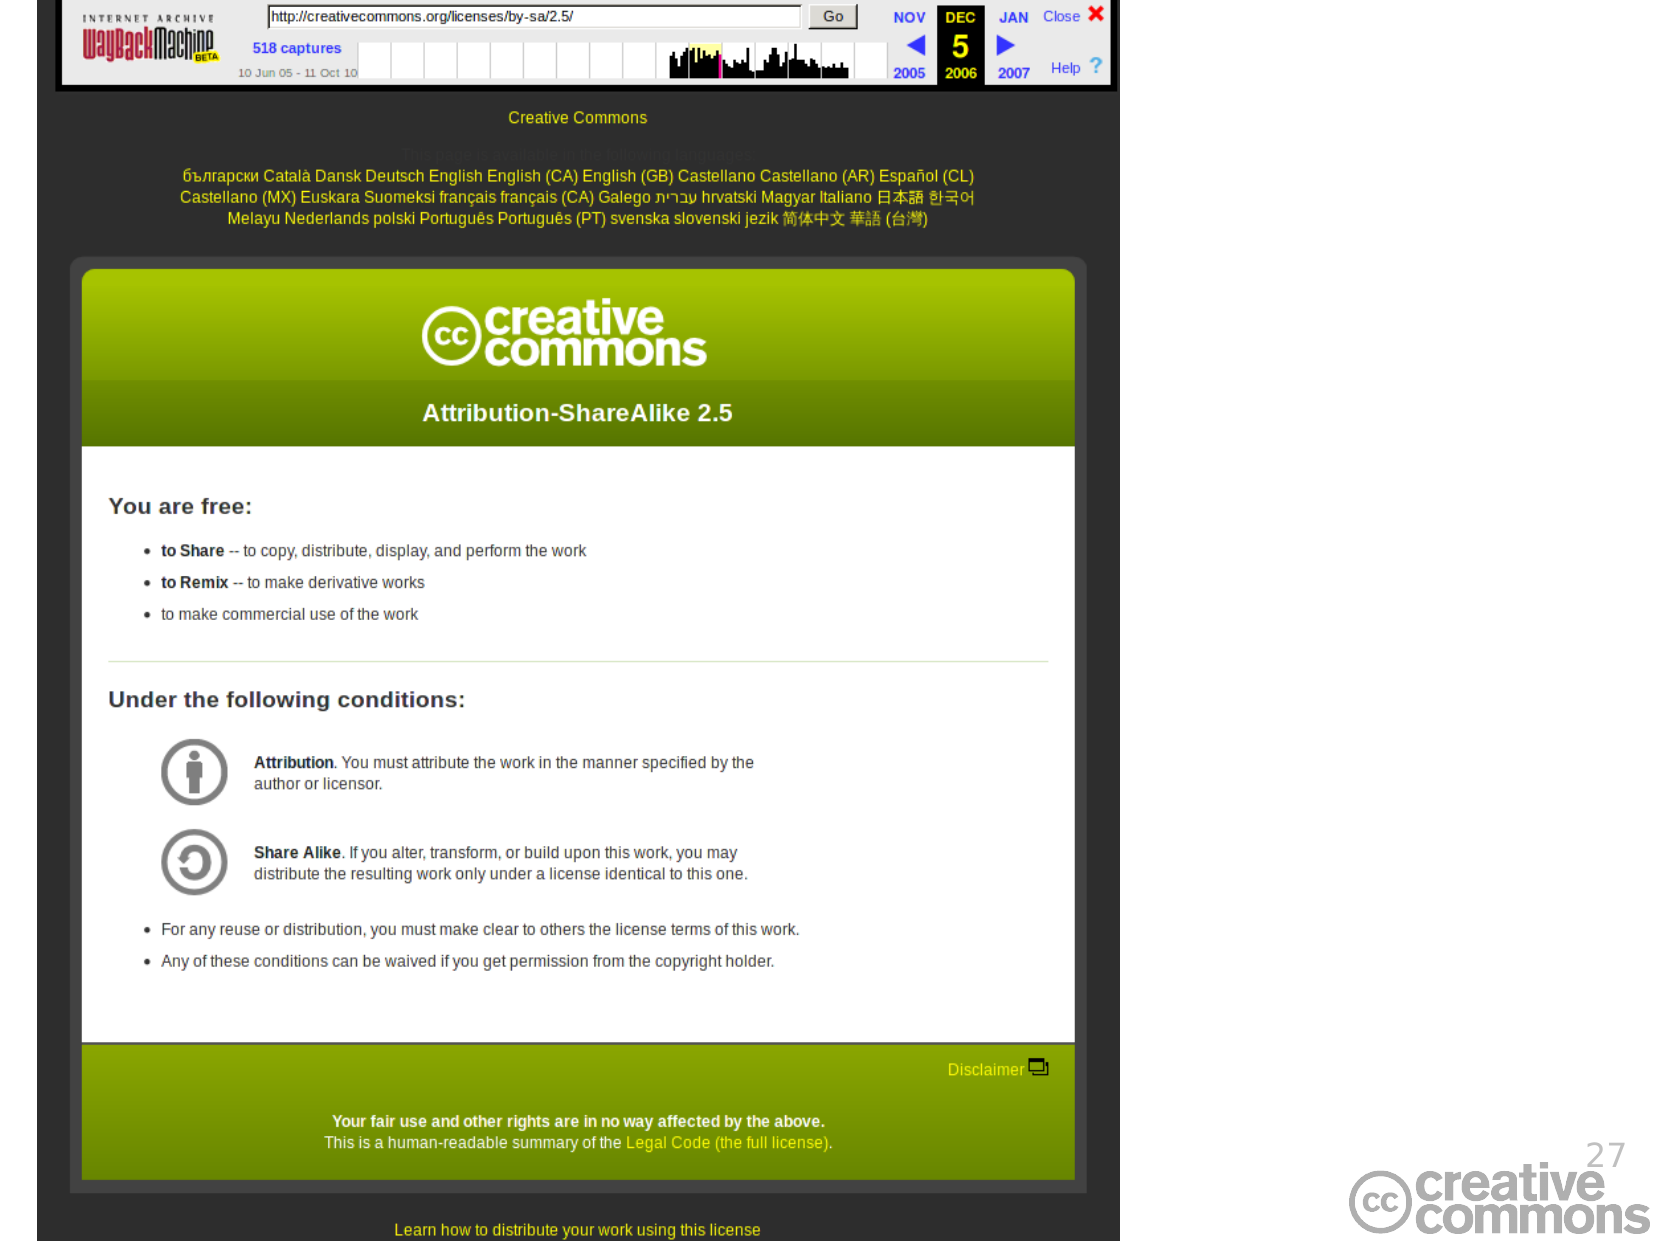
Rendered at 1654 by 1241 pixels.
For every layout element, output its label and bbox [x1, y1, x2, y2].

picture [37, 0, 1120, 1241]
picture [1349, 1162, 1650, 1234]
